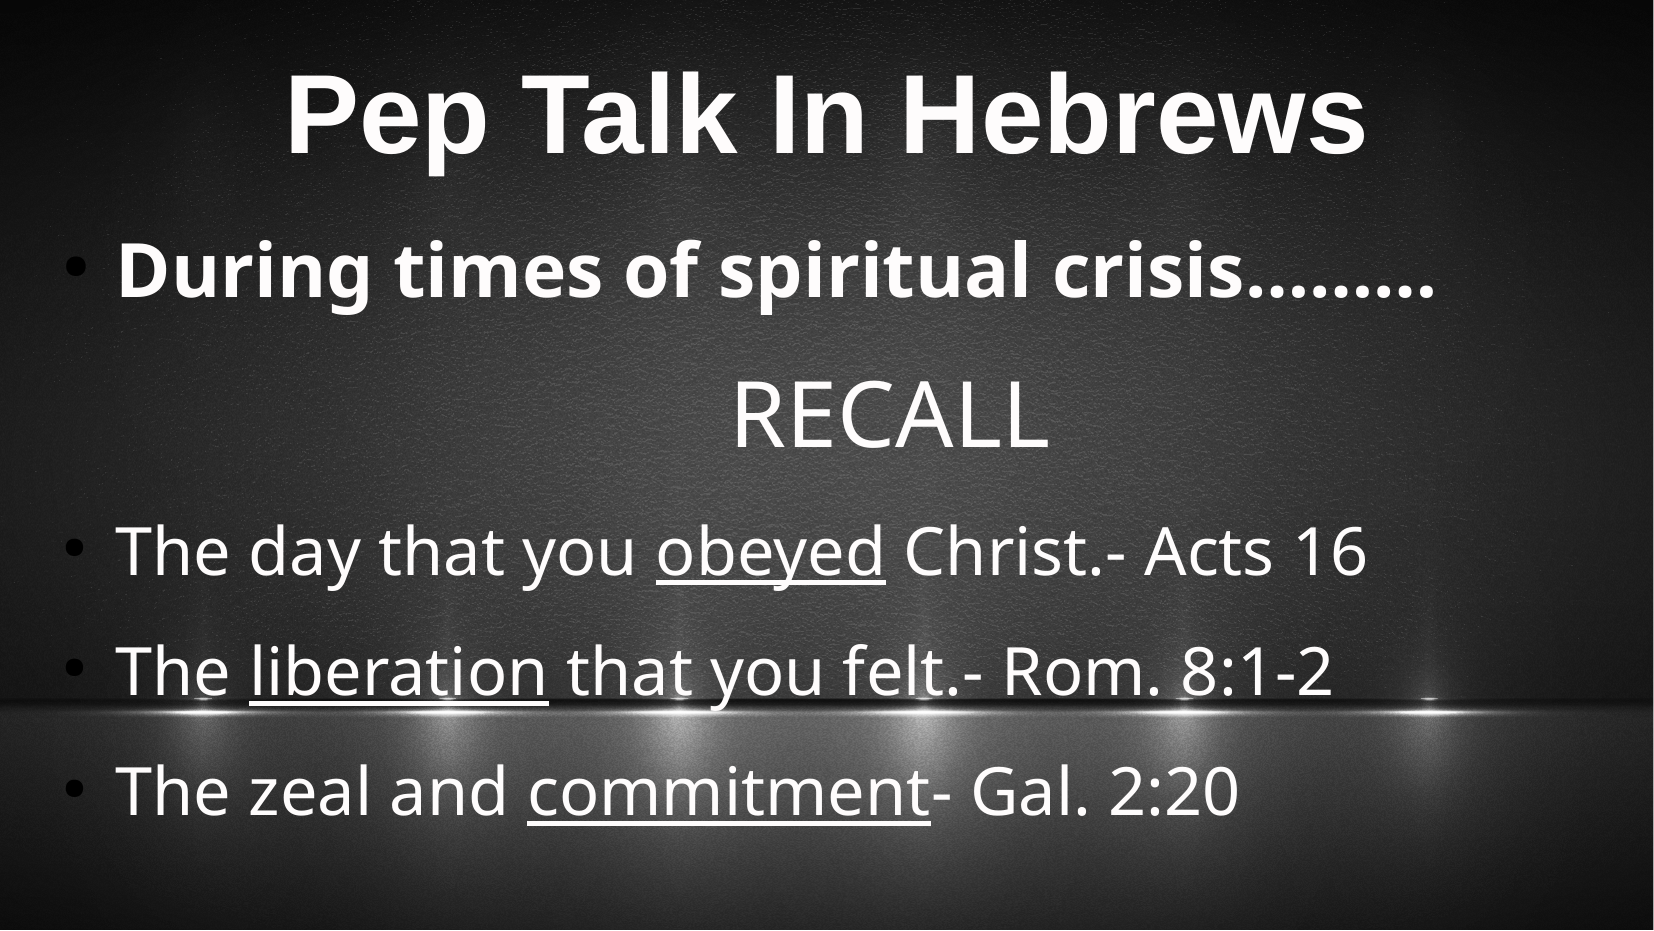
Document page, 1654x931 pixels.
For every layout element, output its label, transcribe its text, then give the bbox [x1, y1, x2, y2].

title Pep Talk In Hebrews [82, 37, 1571, 193]
picture [0, 0, 1654, 930]
list During times of spiritual crisis……… RECALL The day that you obeyed Christ.- Acts 16 The liberation that you felt.- Rom. 8:1-2 The zeal and commitment- Gal. 2:20 [45, 217, 1654, 901]
